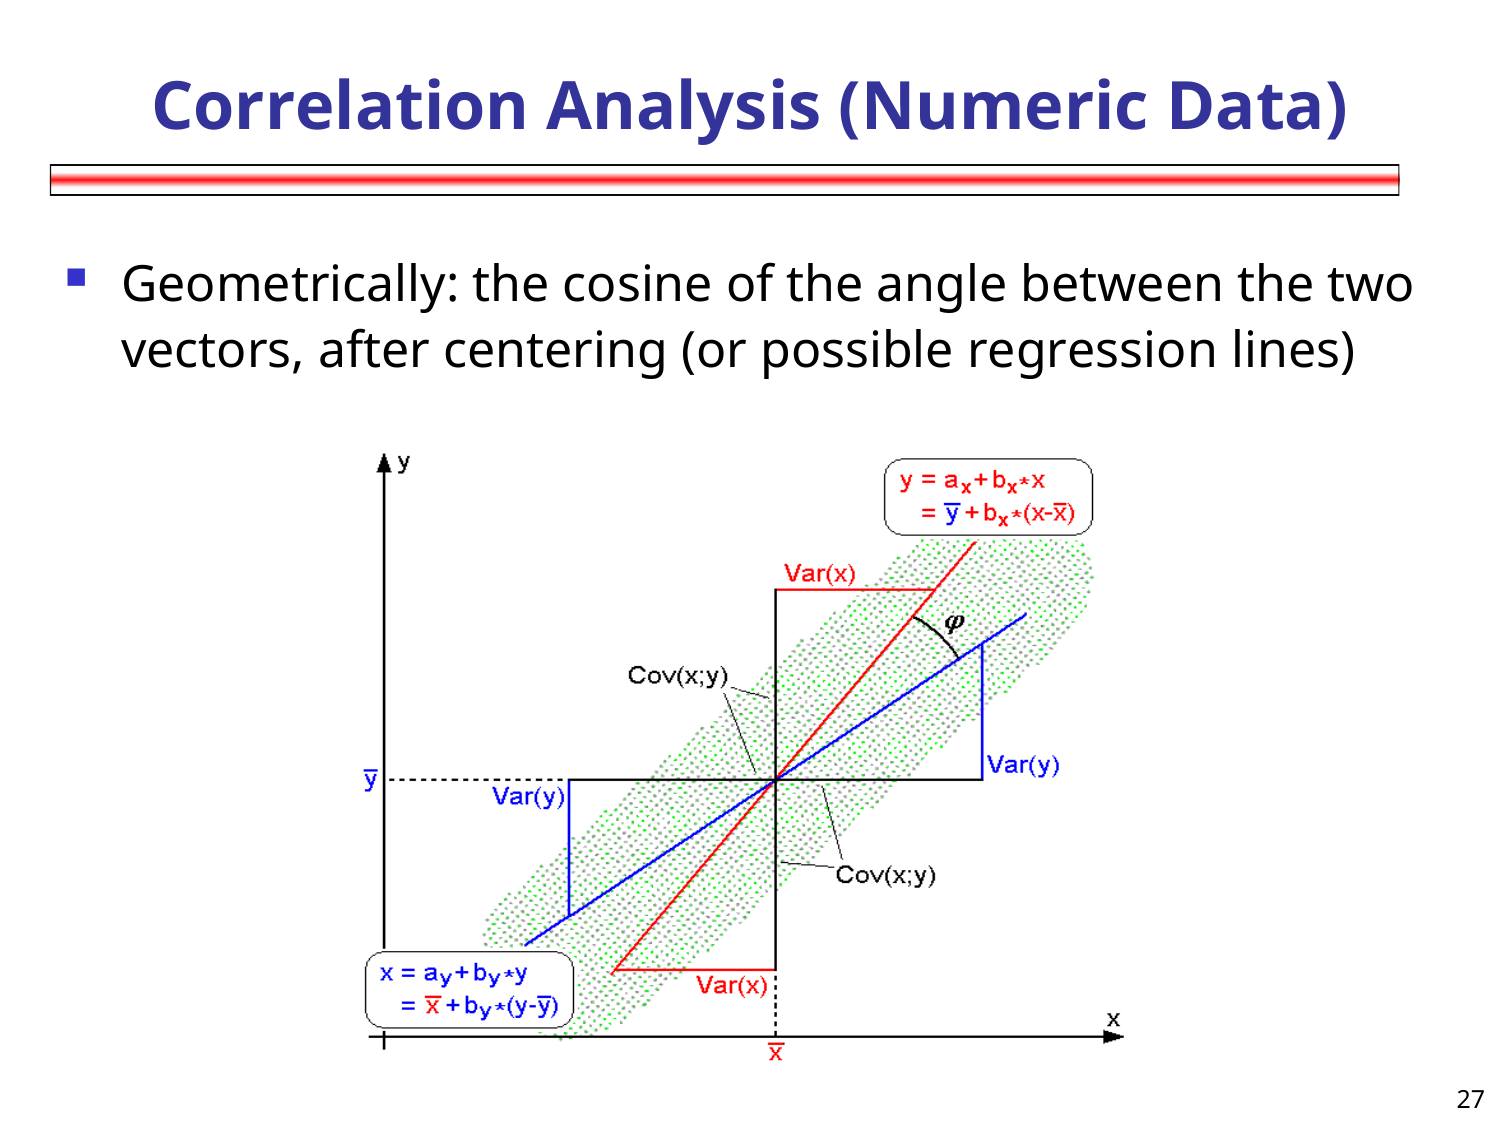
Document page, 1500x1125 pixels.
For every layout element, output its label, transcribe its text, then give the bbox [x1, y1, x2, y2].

list Geometrically: the cosine of the angle between the two vectors, after centering (or possible regression lines) [50, 237, 1450, 1063]
text_box <number> [1187, 1062, 1500, 1125]
title Correlation Analysis (Numeric Data) [0, 49, 1500, 150]
